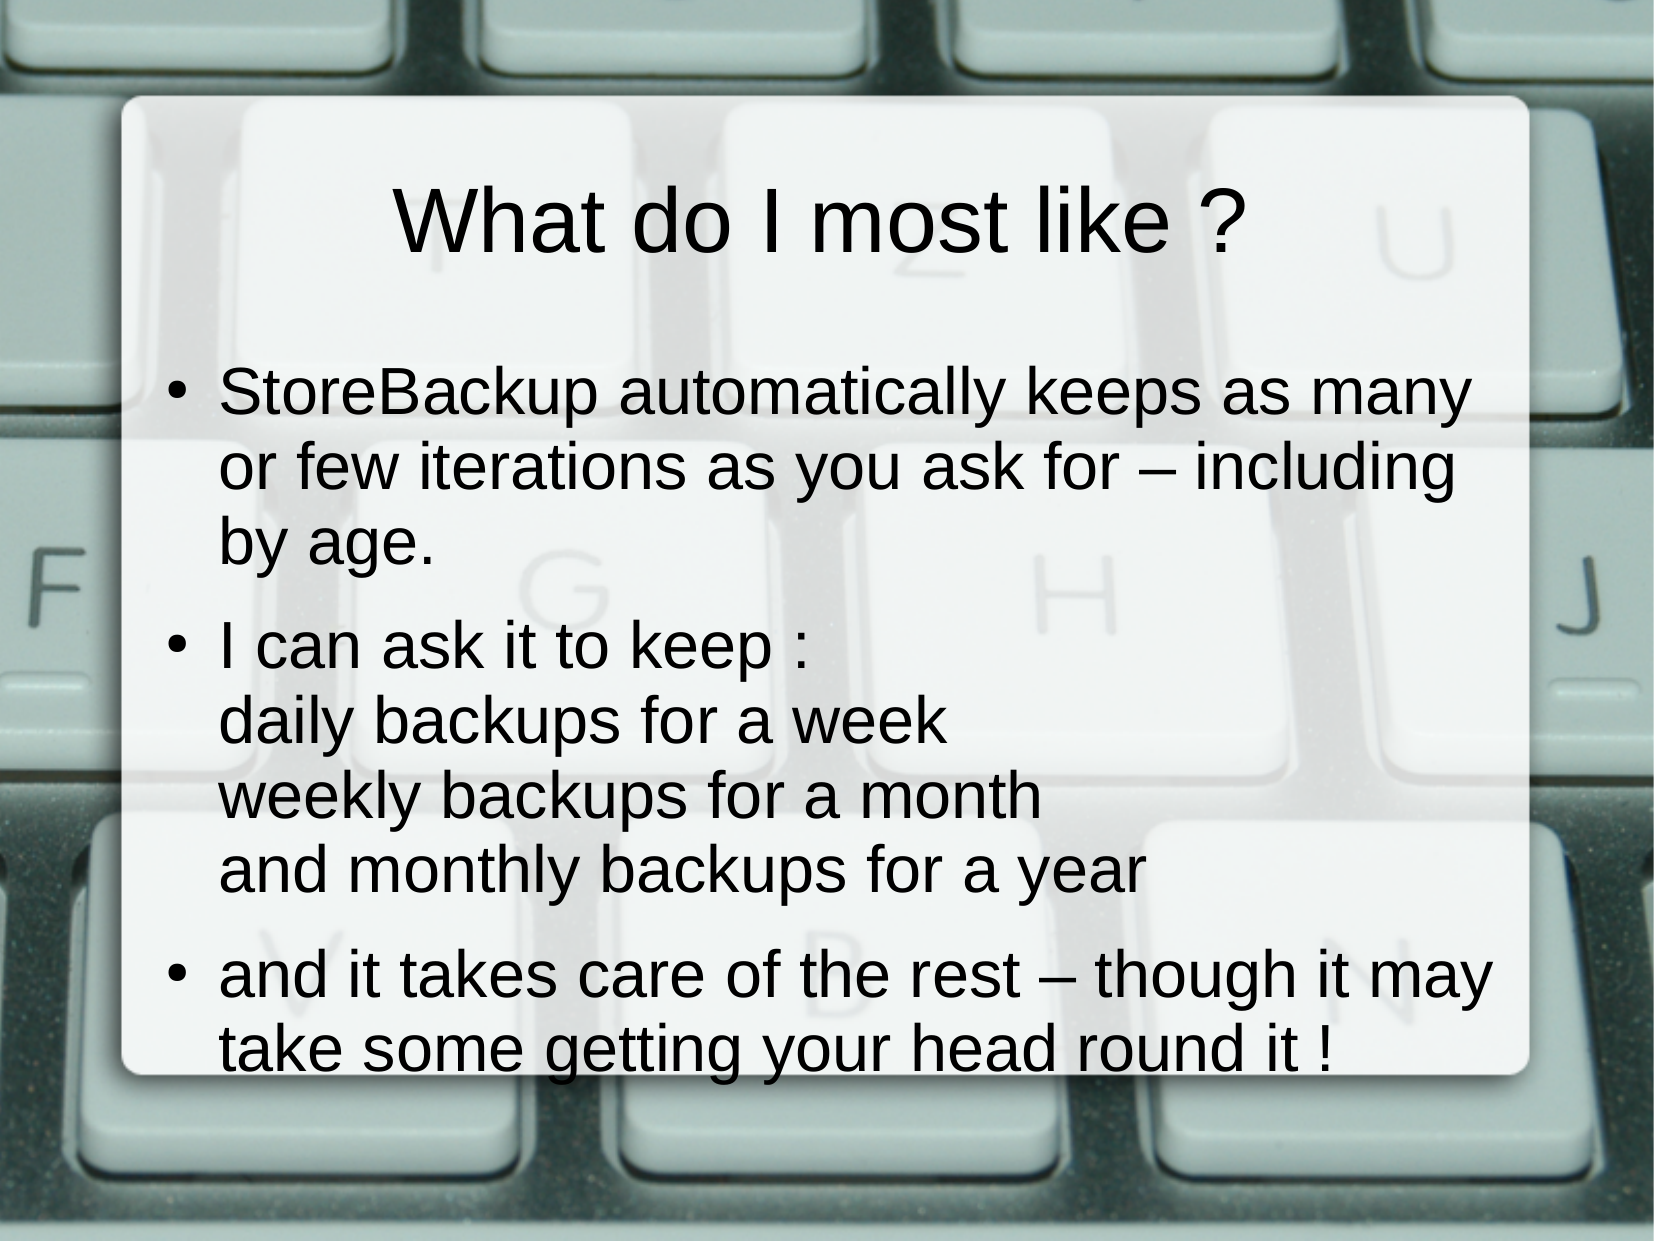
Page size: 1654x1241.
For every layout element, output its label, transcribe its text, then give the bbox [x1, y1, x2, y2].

list StoreBackup automatically keeps as many or few iterations as you ask for – including by age. I can ask it to keep : daily backups for a week weekly backups for a month and monthly backups for a year and it takes care of the rest – though it may take some getting your head round it ! [147, 354, 1506, 1085]
title What do I most like ? [135, 125, 1506, 318]
picture [0, 0, 1654, 1241]
